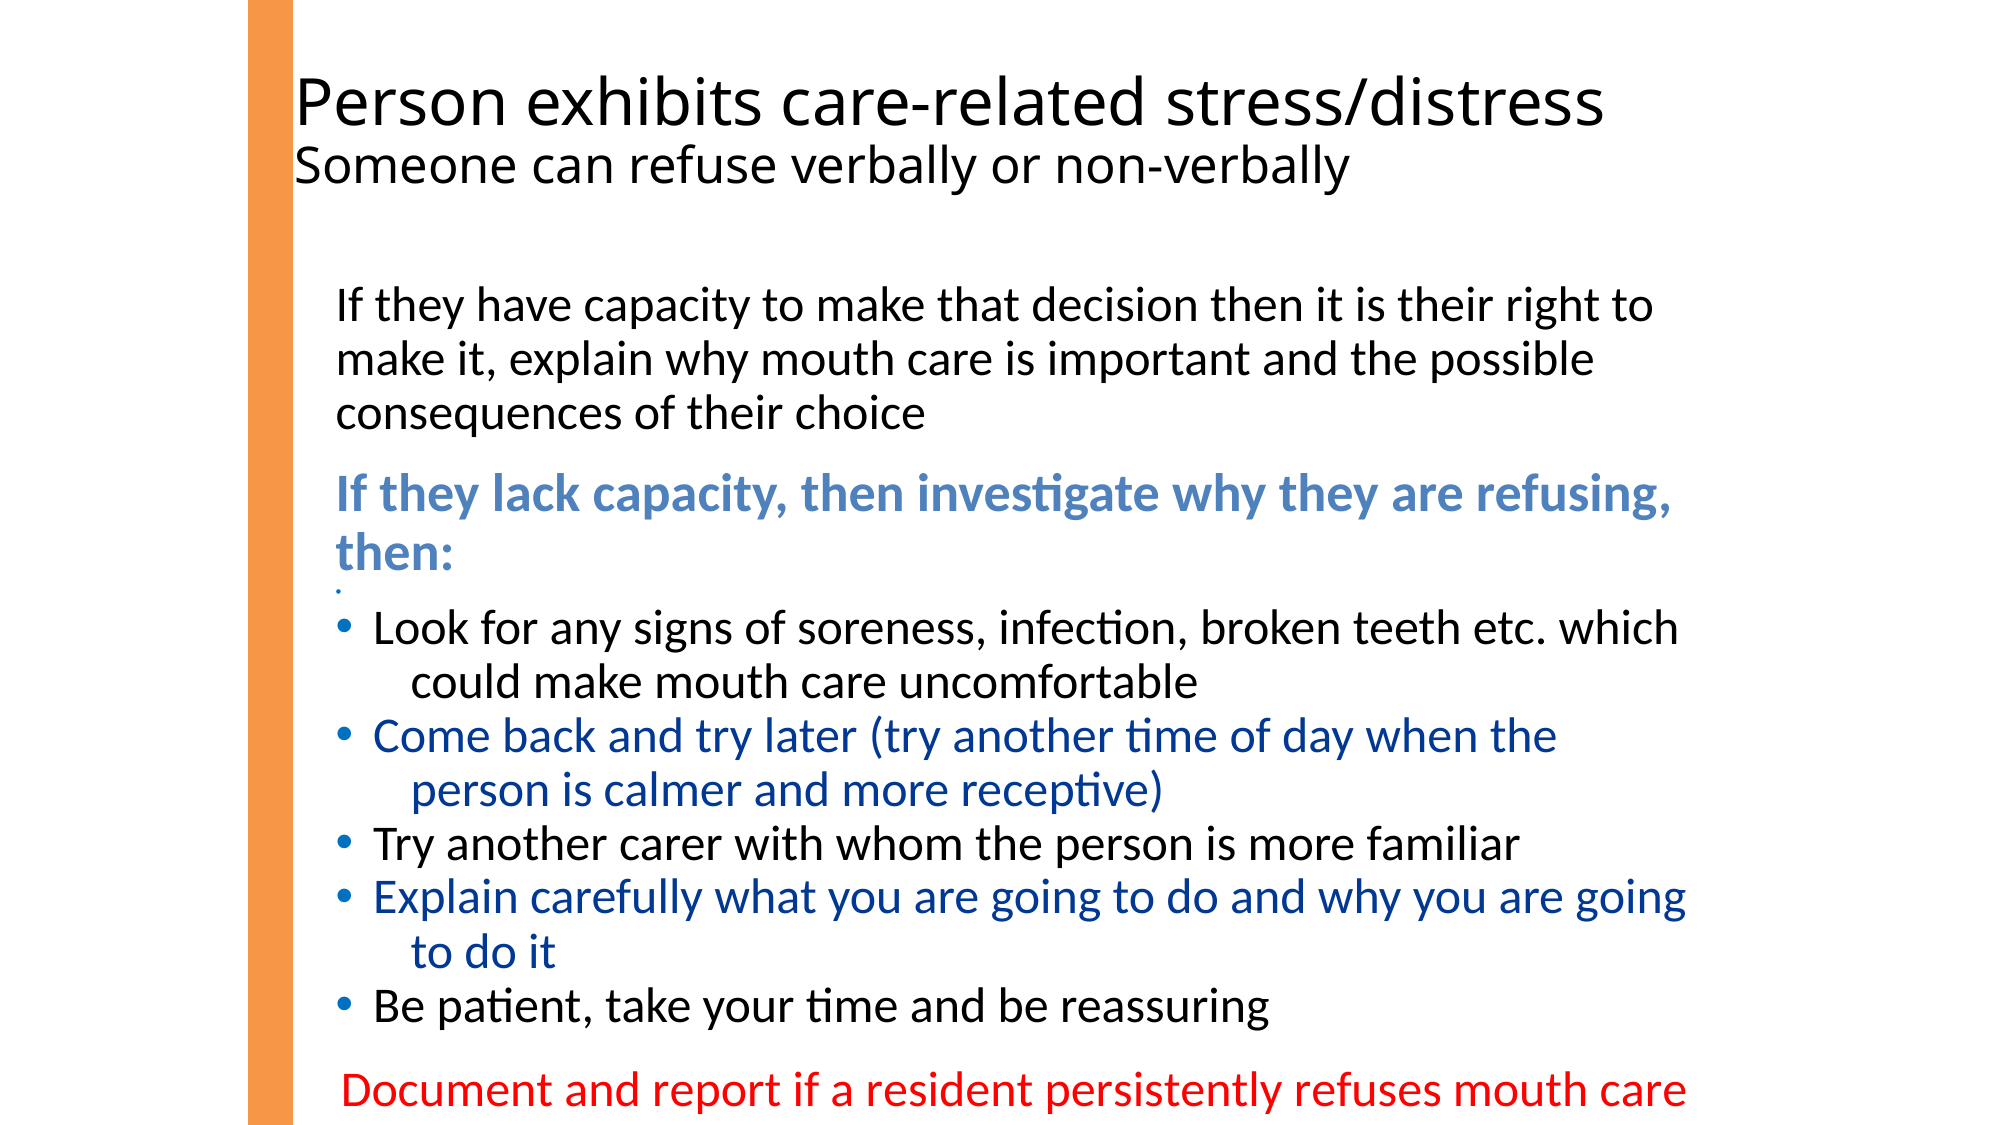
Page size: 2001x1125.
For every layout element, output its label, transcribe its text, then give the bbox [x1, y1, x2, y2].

text_box [250, 0, 291, 1125]
list If they have capacity to make that decision then it is their right to make it, explain why mouth care is important and the possible consequences of their choice If they lack capacity, then investigate why they are refusing, then: Look for any signs of soreness, infection, broken teeth etc. which could make mouth care uncomfortable Come back and try later (try another time of day when the person is calmer and more receptive) Try another carer with whom the person is more familiar Explain carefully what you are going to do and why you are going to do it Be patient, take your time and be reassuring [320, 271, 1721, 1049]
title Person exhibits care-related stress/distress Someone can refuse verbally or non-verbally [291, 38, 1750, 226]
text_box Document and report if a resident persistently refuses mouth care [279, 1049, 1750, 1124]
